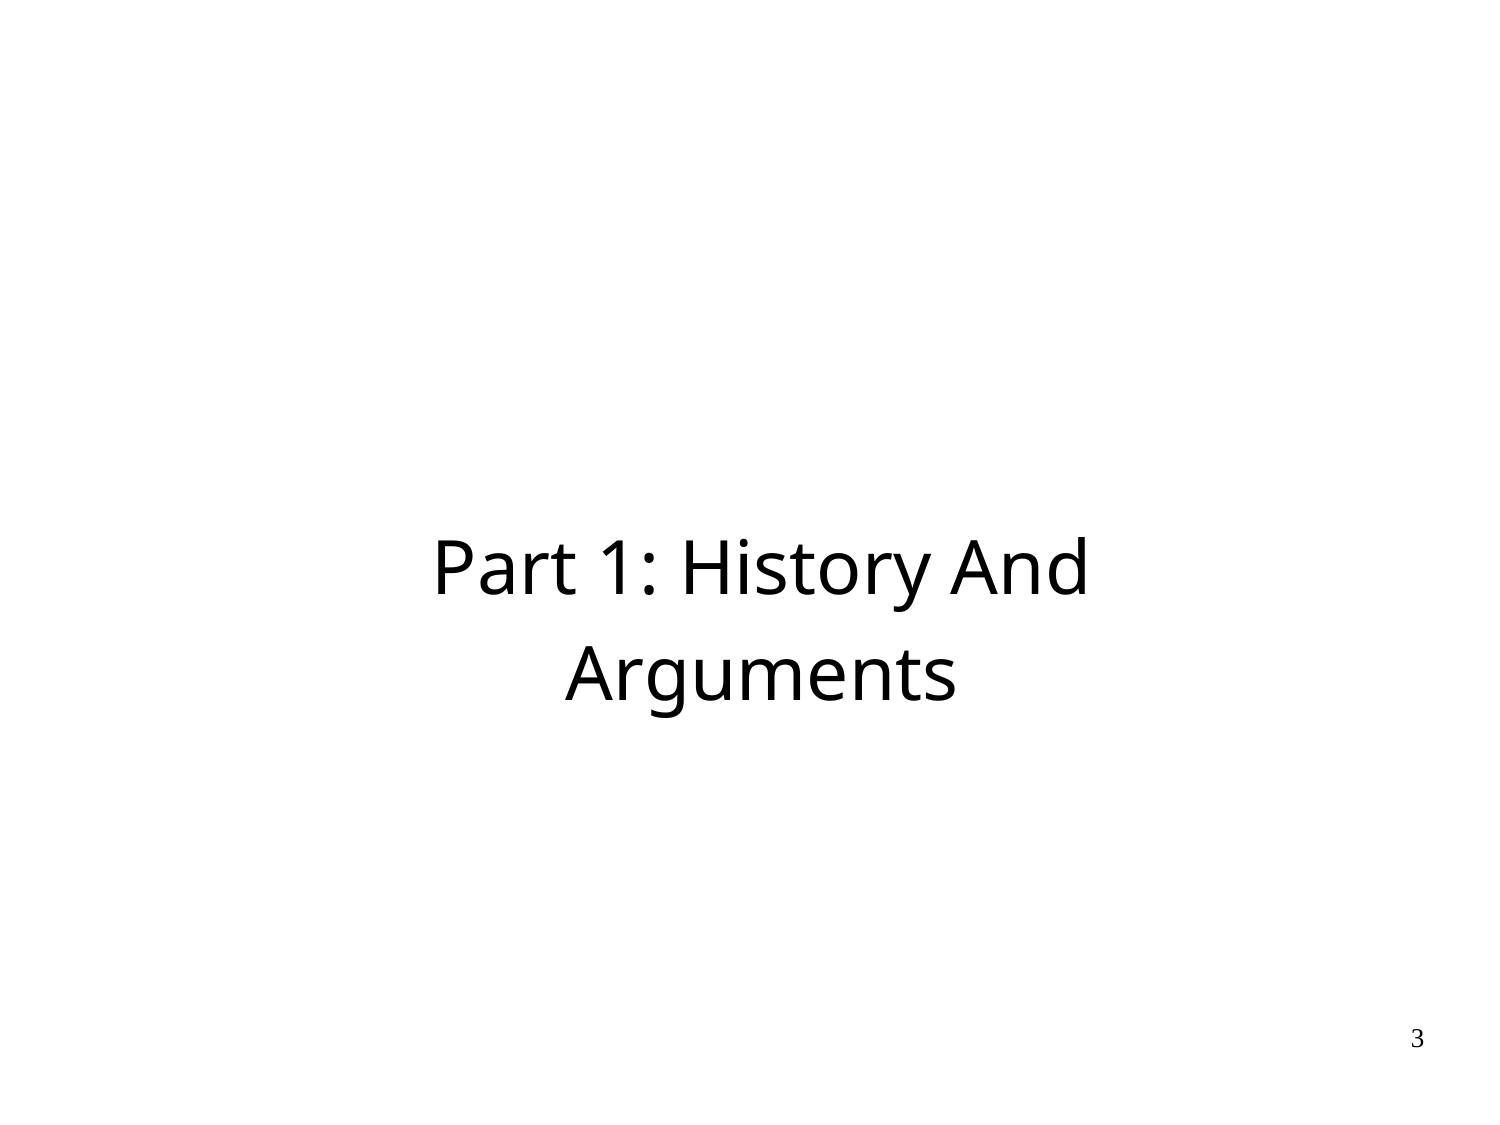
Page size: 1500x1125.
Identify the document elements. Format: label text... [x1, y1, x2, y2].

text_box Part 1: History And Arguments [218, 503, 1306, 730]
